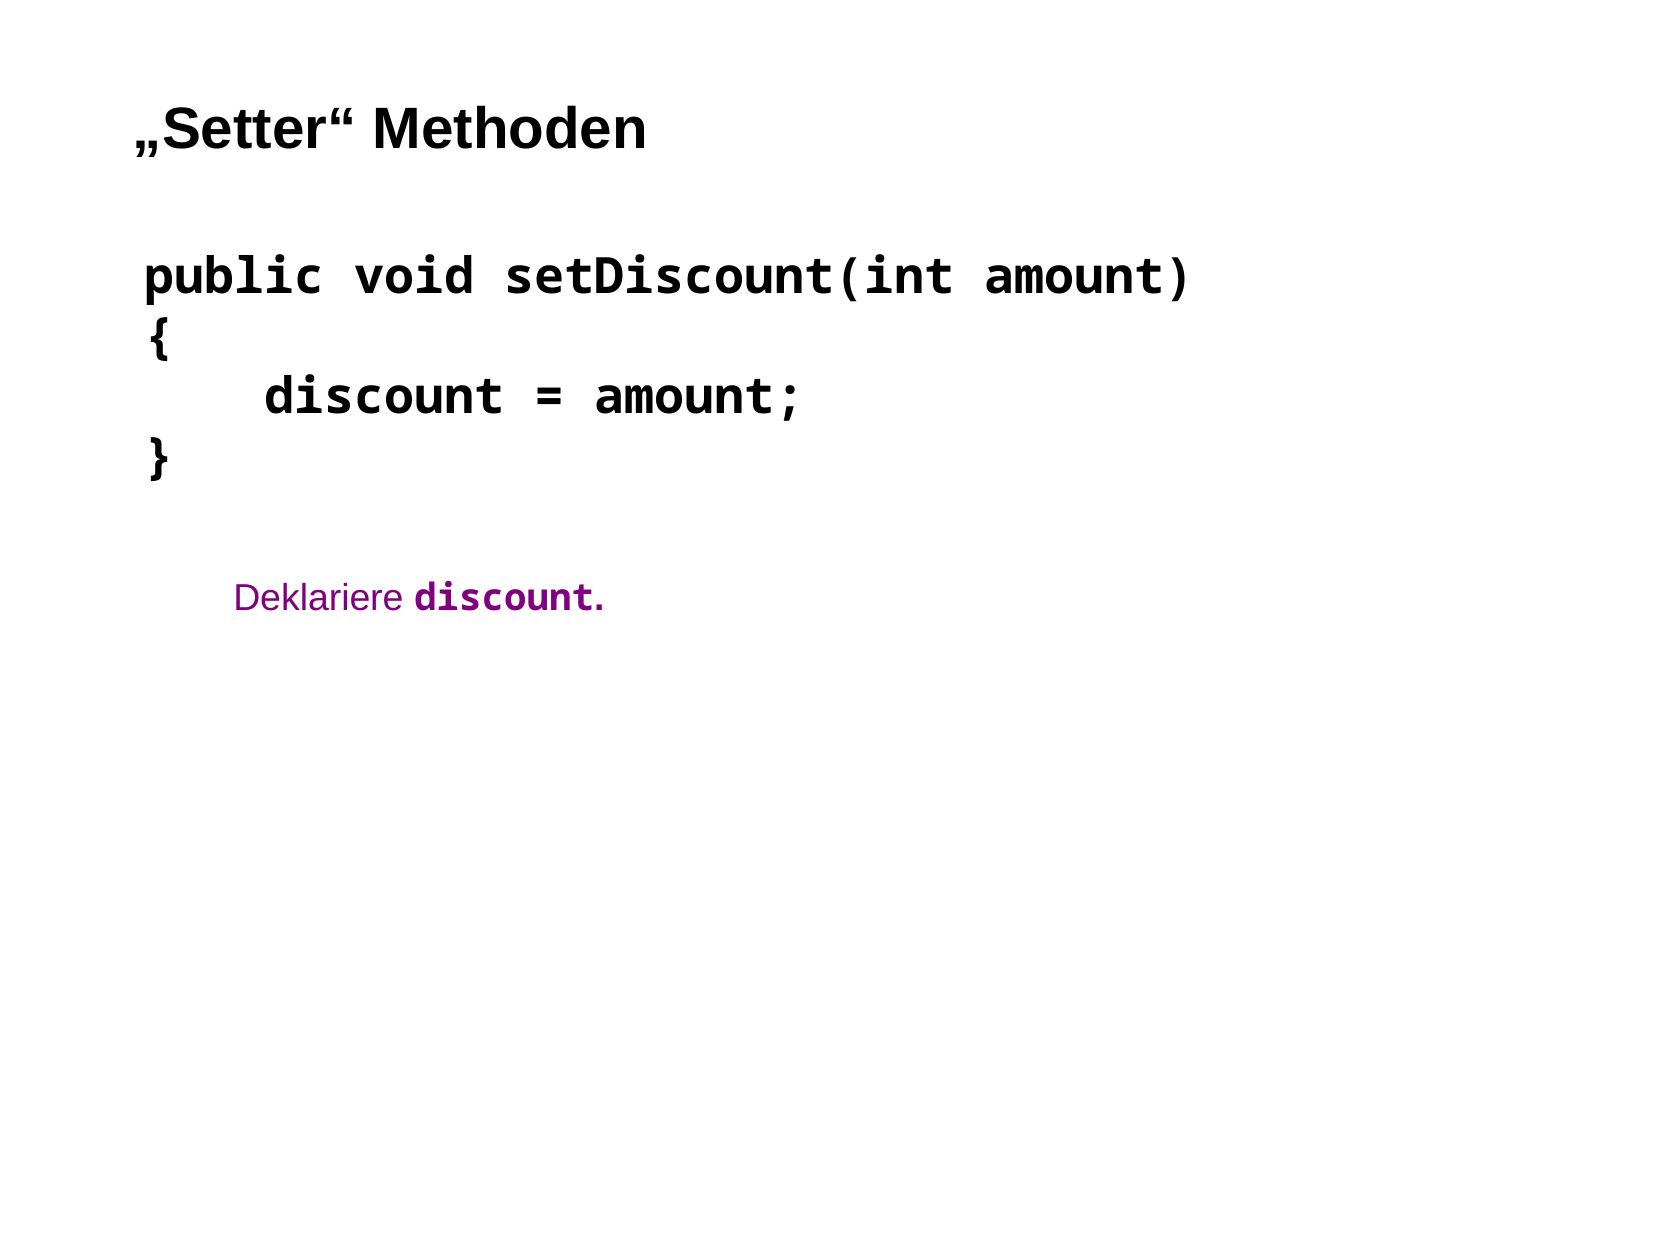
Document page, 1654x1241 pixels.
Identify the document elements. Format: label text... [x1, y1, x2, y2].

text_box Deklariere discount. [218, 563, 692, 621]
text_box „Setter“ Methoden [118, 88, 1536, 178]
text_box public void setDiscount(int amount) { discount = amount; } [129, 236, 1210, 491]
